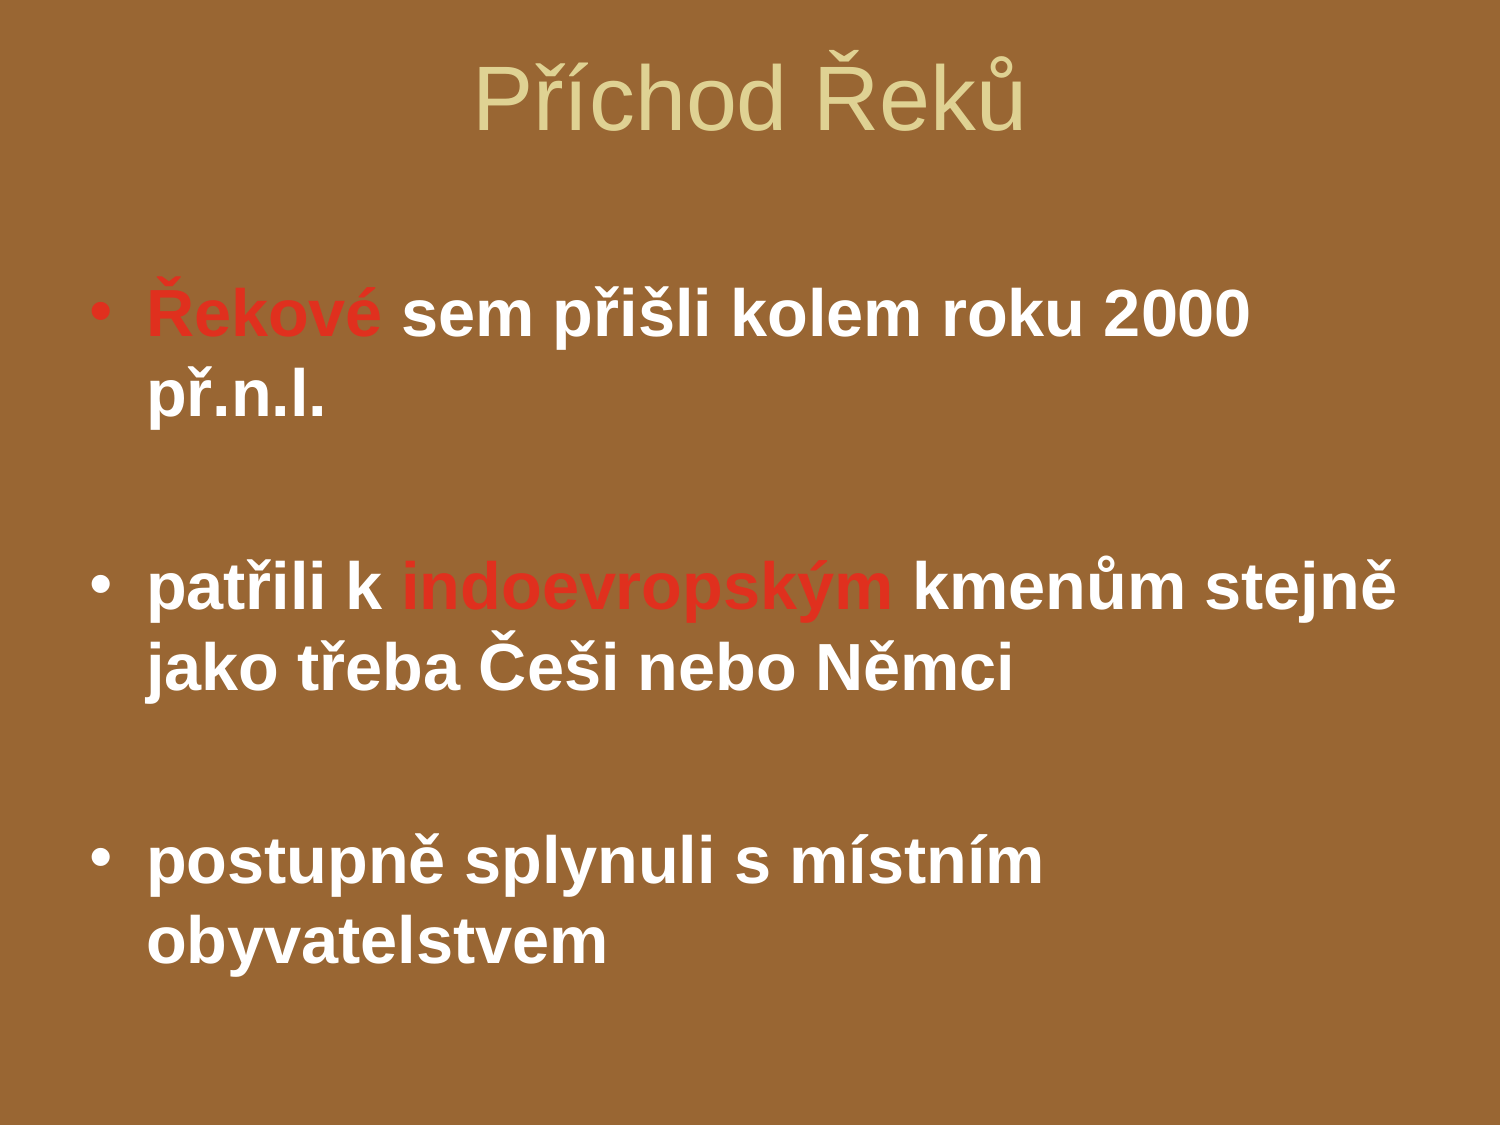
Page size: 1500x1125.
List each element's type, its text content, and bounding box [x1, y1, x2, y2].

title Příchod Řeků [75, 0, 1426, 188]
list Řekové sem přišli kolem roku 2000 př.n.l. patřili k indoevropským kmenům stejně jako třeba Češi nebo Němci postupně splynuli s místním obyvatelstvem [75, 262, 1426, 1005]
